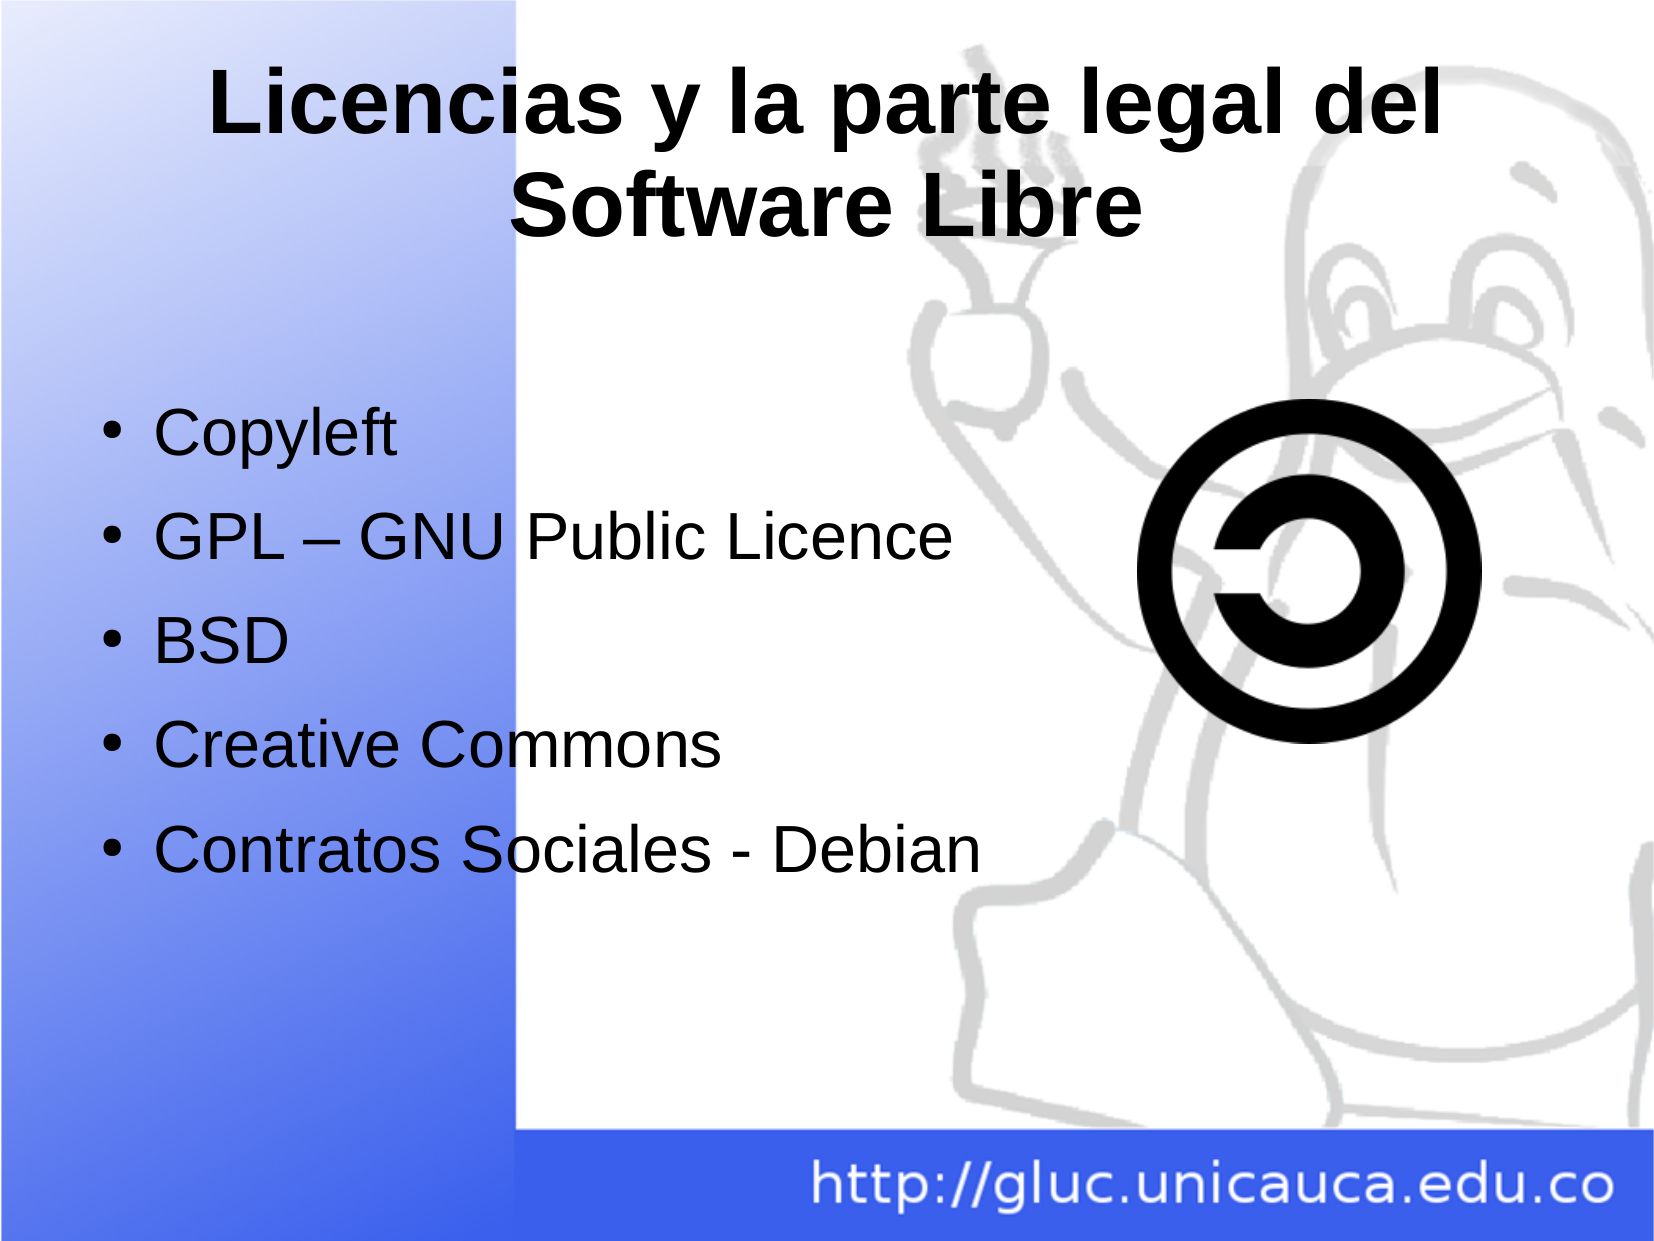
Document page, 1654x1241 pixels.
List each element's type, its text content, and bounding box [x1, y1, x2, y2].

list Copyleft GPL – GNU Public Licence BSD Creative Commons Contratos Sociales - Debian [82, 290, 1571, 1109]
title Licencias y la parte legal del Software Libre [82, 49, 1571, 257]
picture [0, 0, 1654, 1241]
